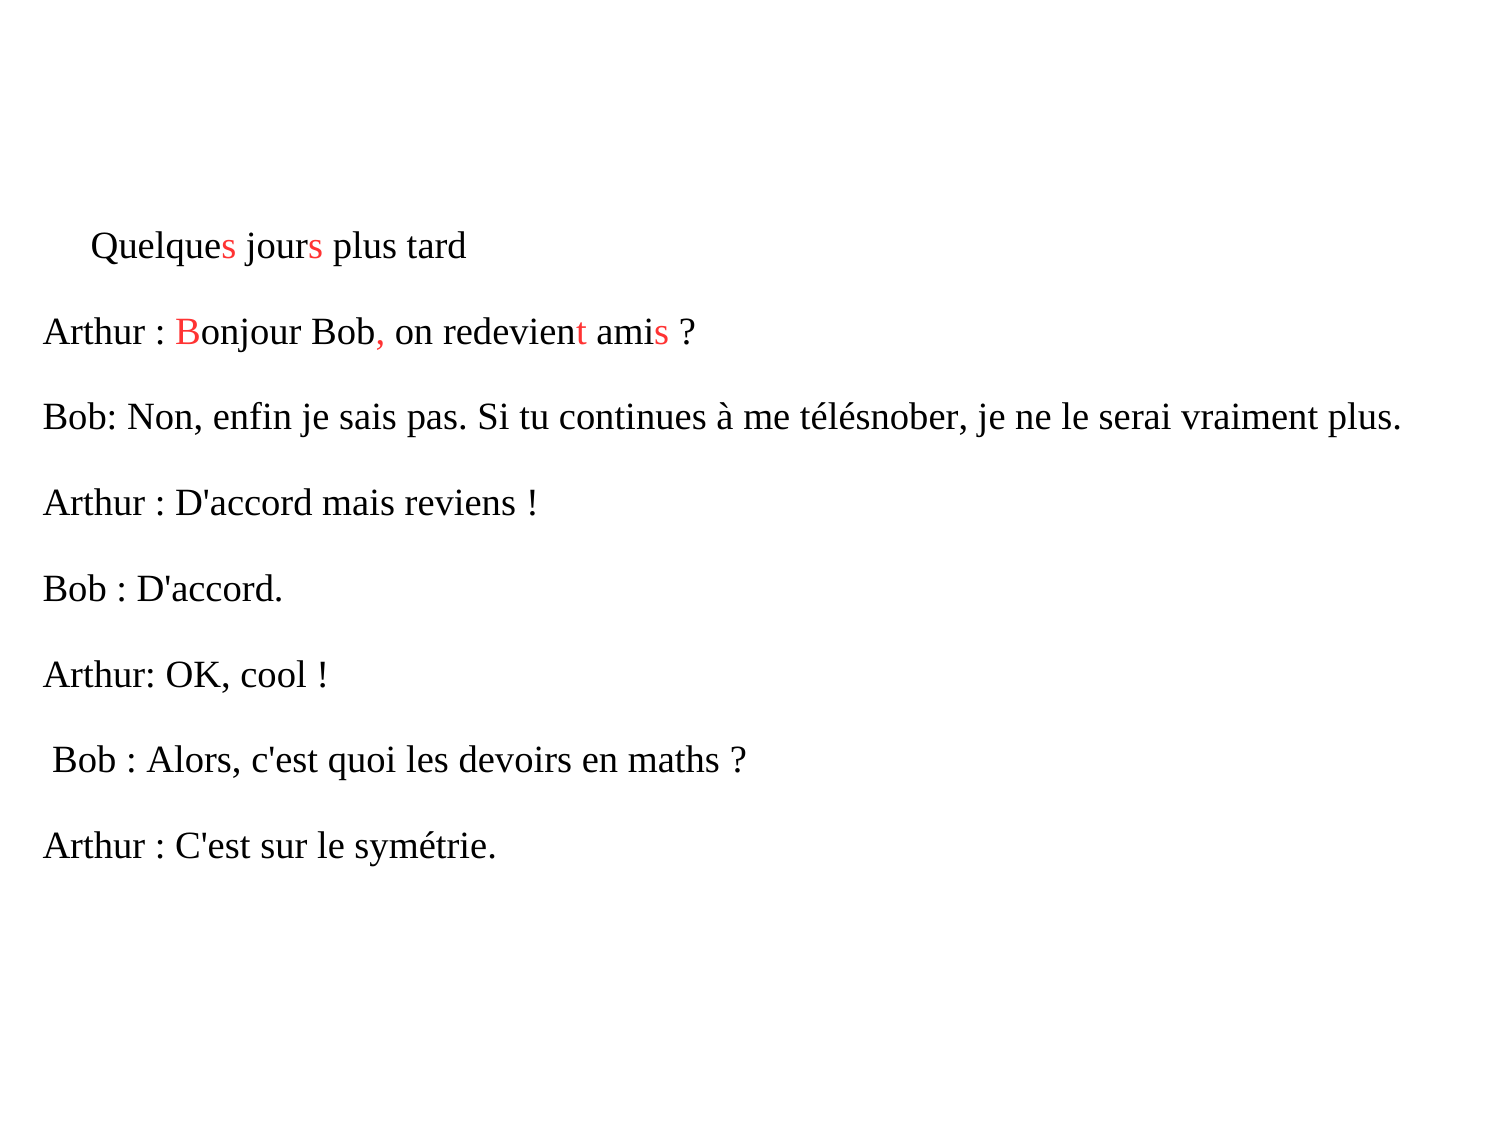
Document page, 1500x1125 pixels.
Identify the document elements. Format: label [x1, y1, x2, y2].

picture [42, 224, 1430, 875]
